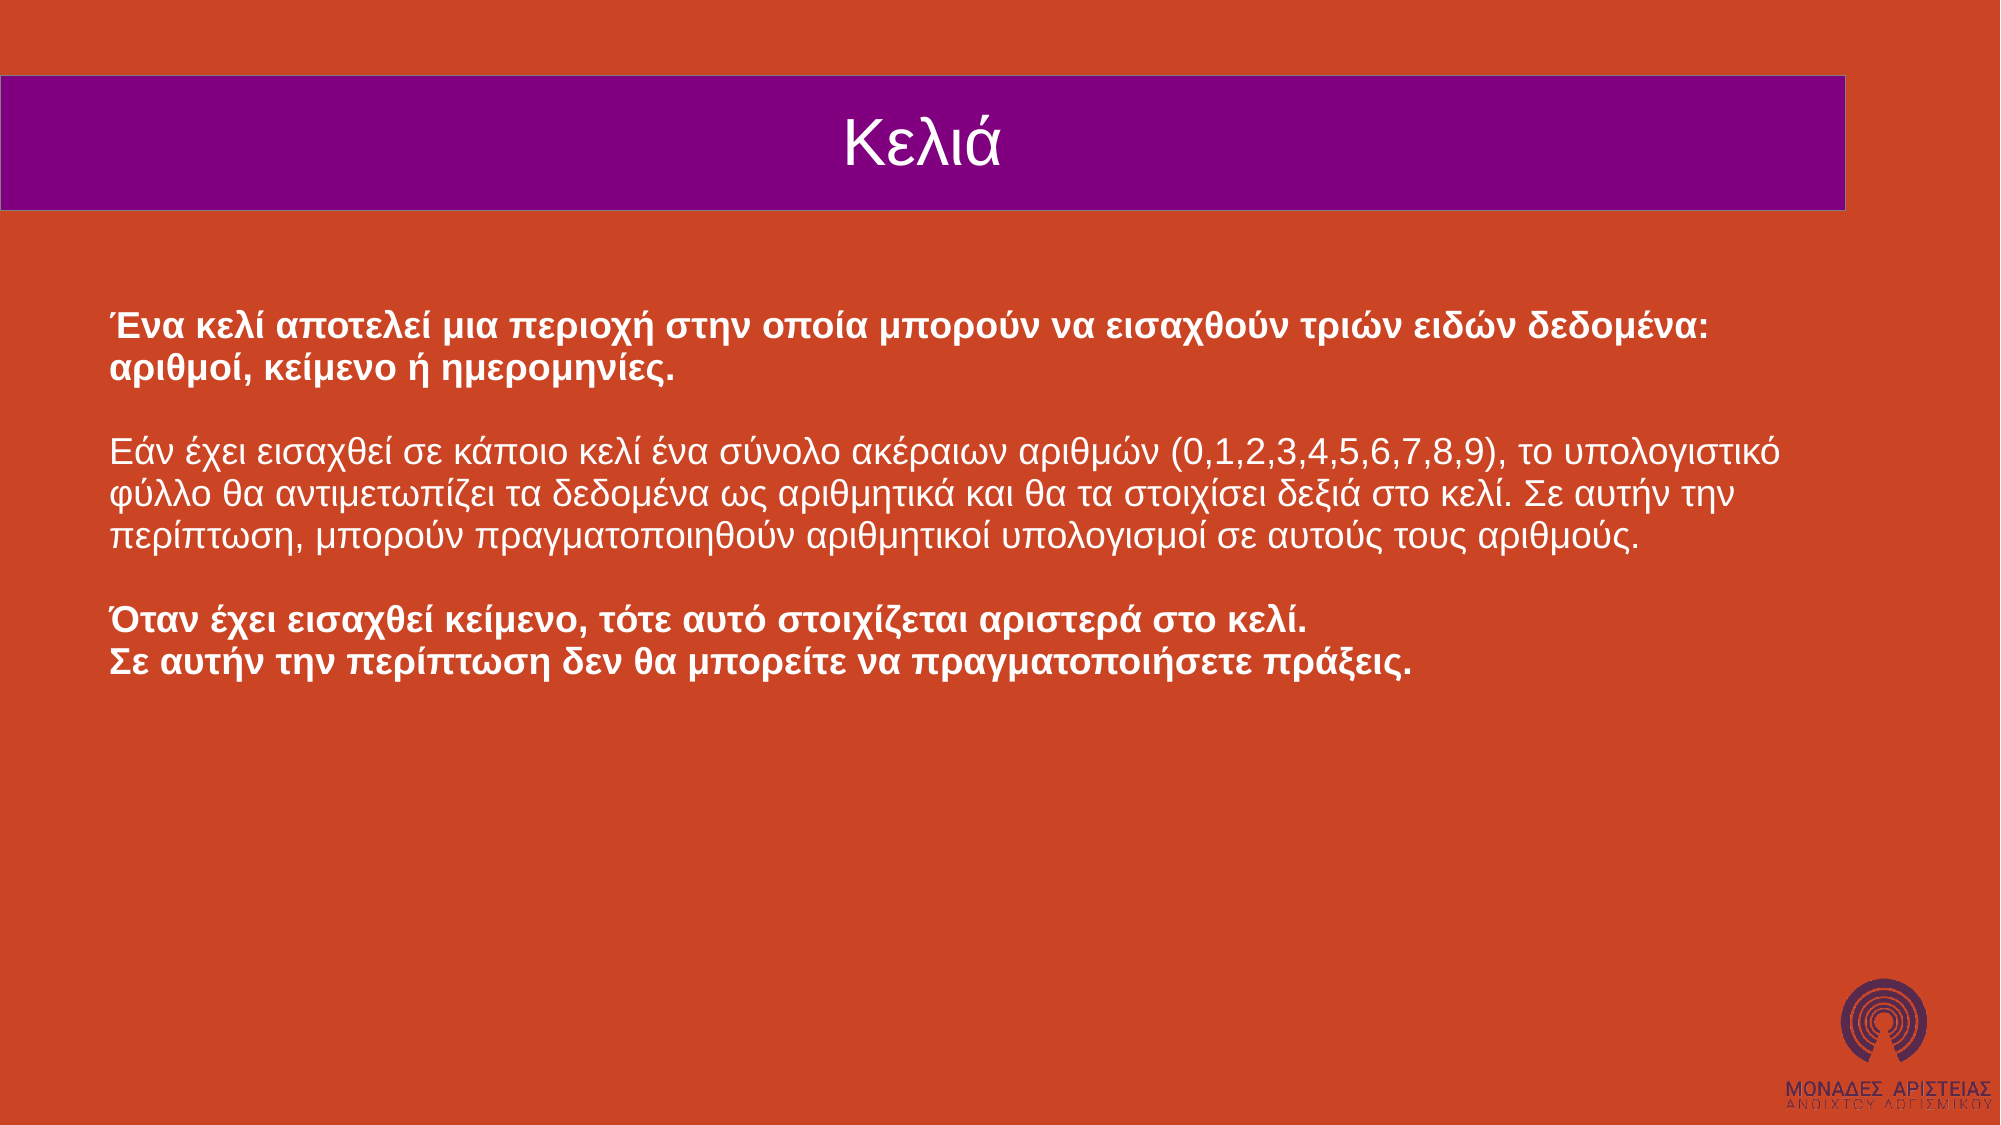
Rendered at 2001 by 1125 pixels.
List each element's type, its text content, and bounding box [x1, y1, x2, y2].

text_box Κελιά [0, 75, 1846, 211]
text_box Ένα κελί αποτελεί μια περιοχή στην οποία μπορούν να εισαχθούν τριών ειδών δεδομένα: αριθμοί, κείμενο ή ημερομηνίες. Εάν έχει εισαχθεί σε κάποιο κελί ένα σύνολο ακέραιων αριθμών (0,1,2,3,4,5,6,7,8,9), το υπολογιστικό φύλλο θα αντιμετωπίζει τα δεδομένα ως αριθμητικά και θα τα στοιχίσει δεξιά στο κελί. Σε αυτήν την περίπτωση, μπορούν πραγματοποιηθούν αριθμητικοί υπολογισμοί σε αυτούς τους αριθμούς. Όταν έχει εισαχθεί κείμενο, τότε αυτό στοιχίζεται αριστερά στο κελί. Σε αυτήν την περίπτωση δεν θα μπορείτε να πραγματοποιήσετε πράξεις. [94, 254, 1846, 1006]
picture [1785, 978, 1992, 1111]
